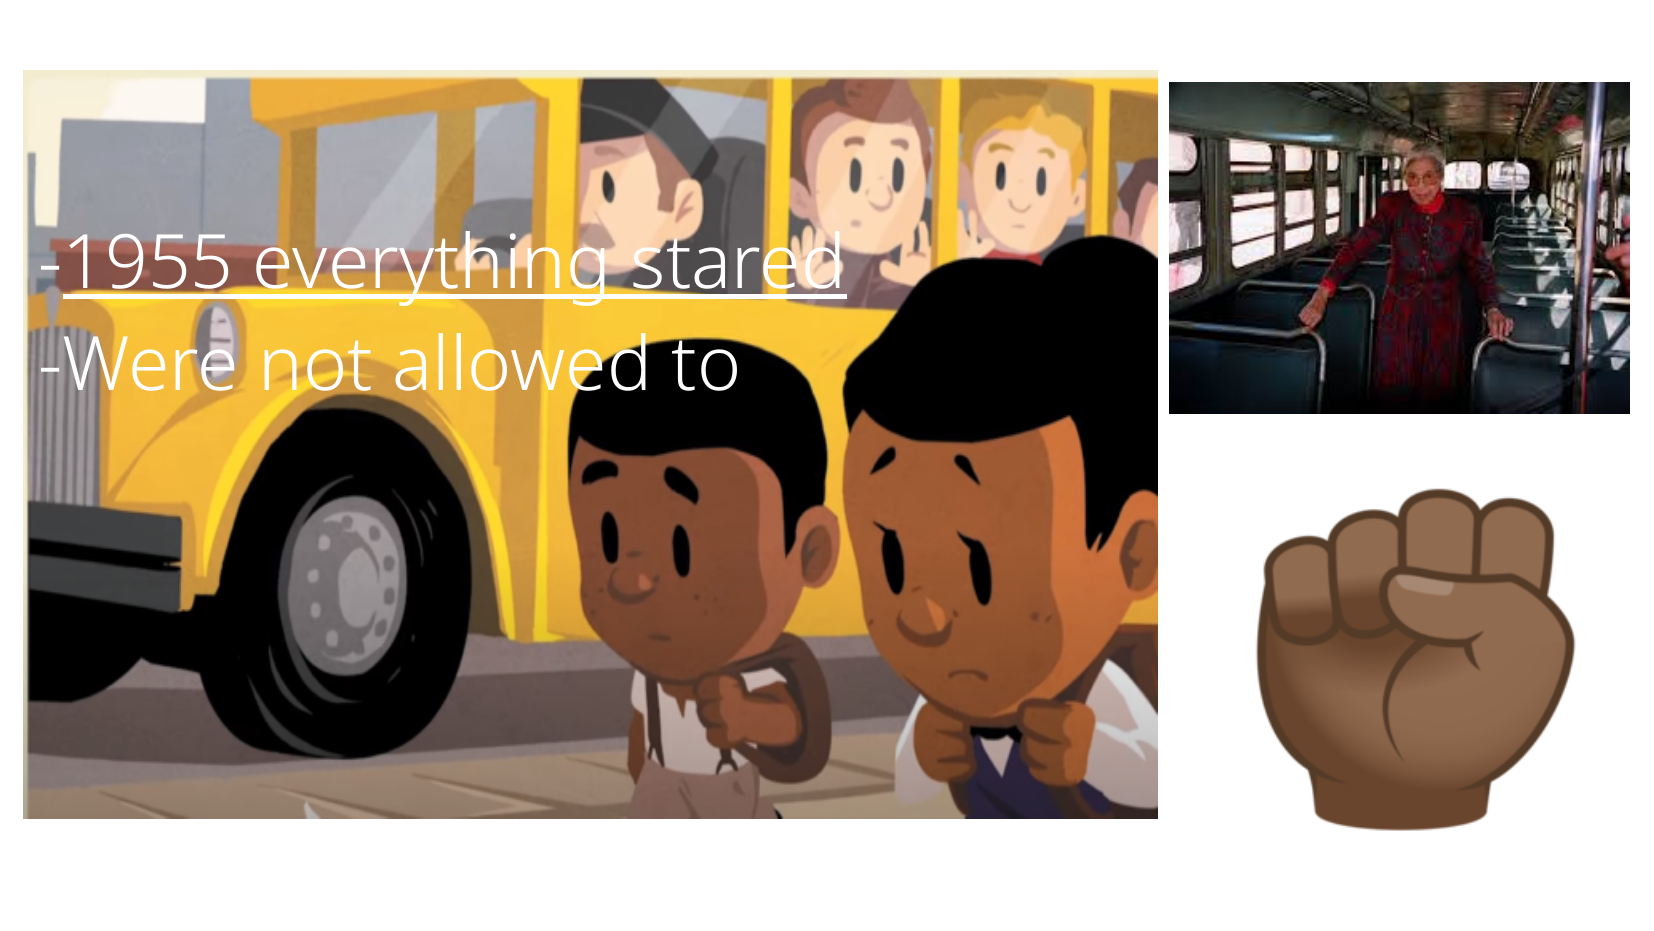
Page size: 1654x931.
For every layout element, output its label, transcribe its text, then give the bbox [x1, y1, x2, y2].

picture [23, 70, 1158, 819]
picture [1169, 82, 1630, 414]
picture [1228, 472, 1604, 848]
text_box -1955 everything stared -Were not allowed to [23, 200, 755, 516]
